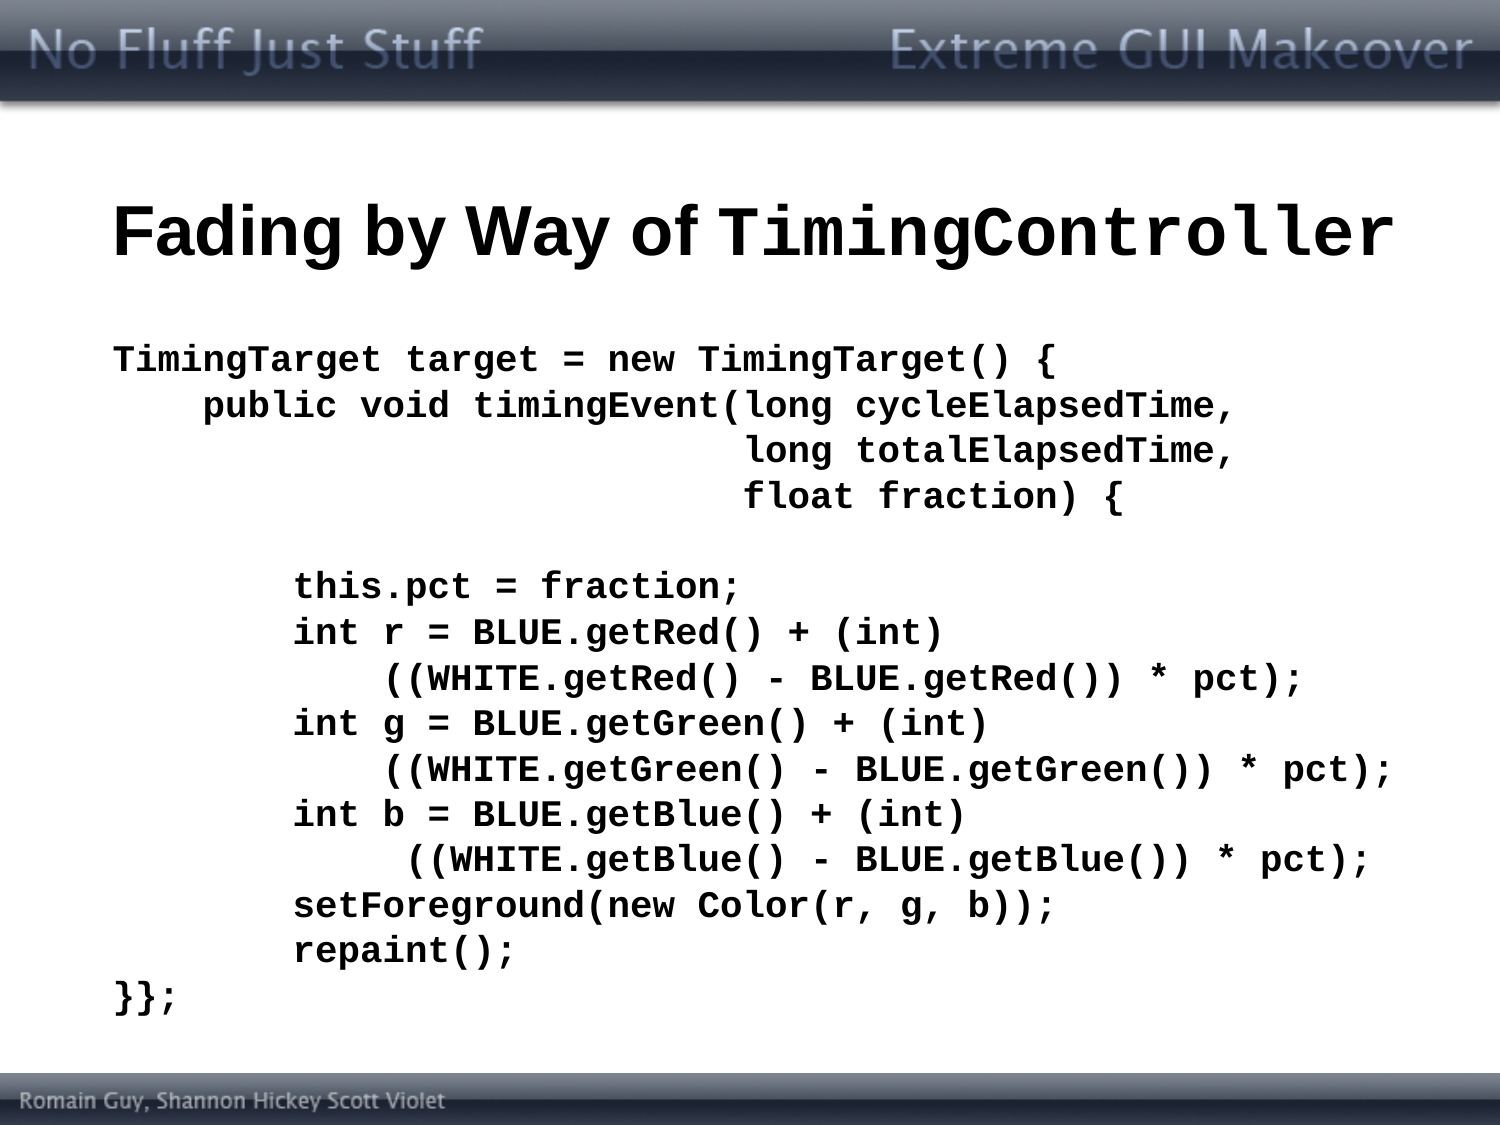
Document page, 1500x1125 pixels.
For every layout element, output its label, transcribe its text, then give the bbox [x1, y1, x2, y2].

text_box TimingTarget target = new TimingTarget() { public void timingEvent(long cycleElapsedTime, long totalElapsedTime, float fraction) { this.pct = fraction; int r = BLUE.getRed() + (int) ((WHITE.getRed() - BLUE.getRed()) * pct); int g = BLUE.getGreen() + (int) ((WHITE.getGreen() - BLUE.getGreen()) * pct); int b = BLUE.getBlue() + (int) ((WHITE.getBlue() - BLUE.getBlue()) * pct); setForeground(new Color(r, g, b)); repaint(); }}; [112, 337, 1463, 1023]
picture [0, 1073, 1500, 1125]
picture [0, 0, 1500, 114]
title Fading by Way of TimingController [112, 119, 1417, 271]
